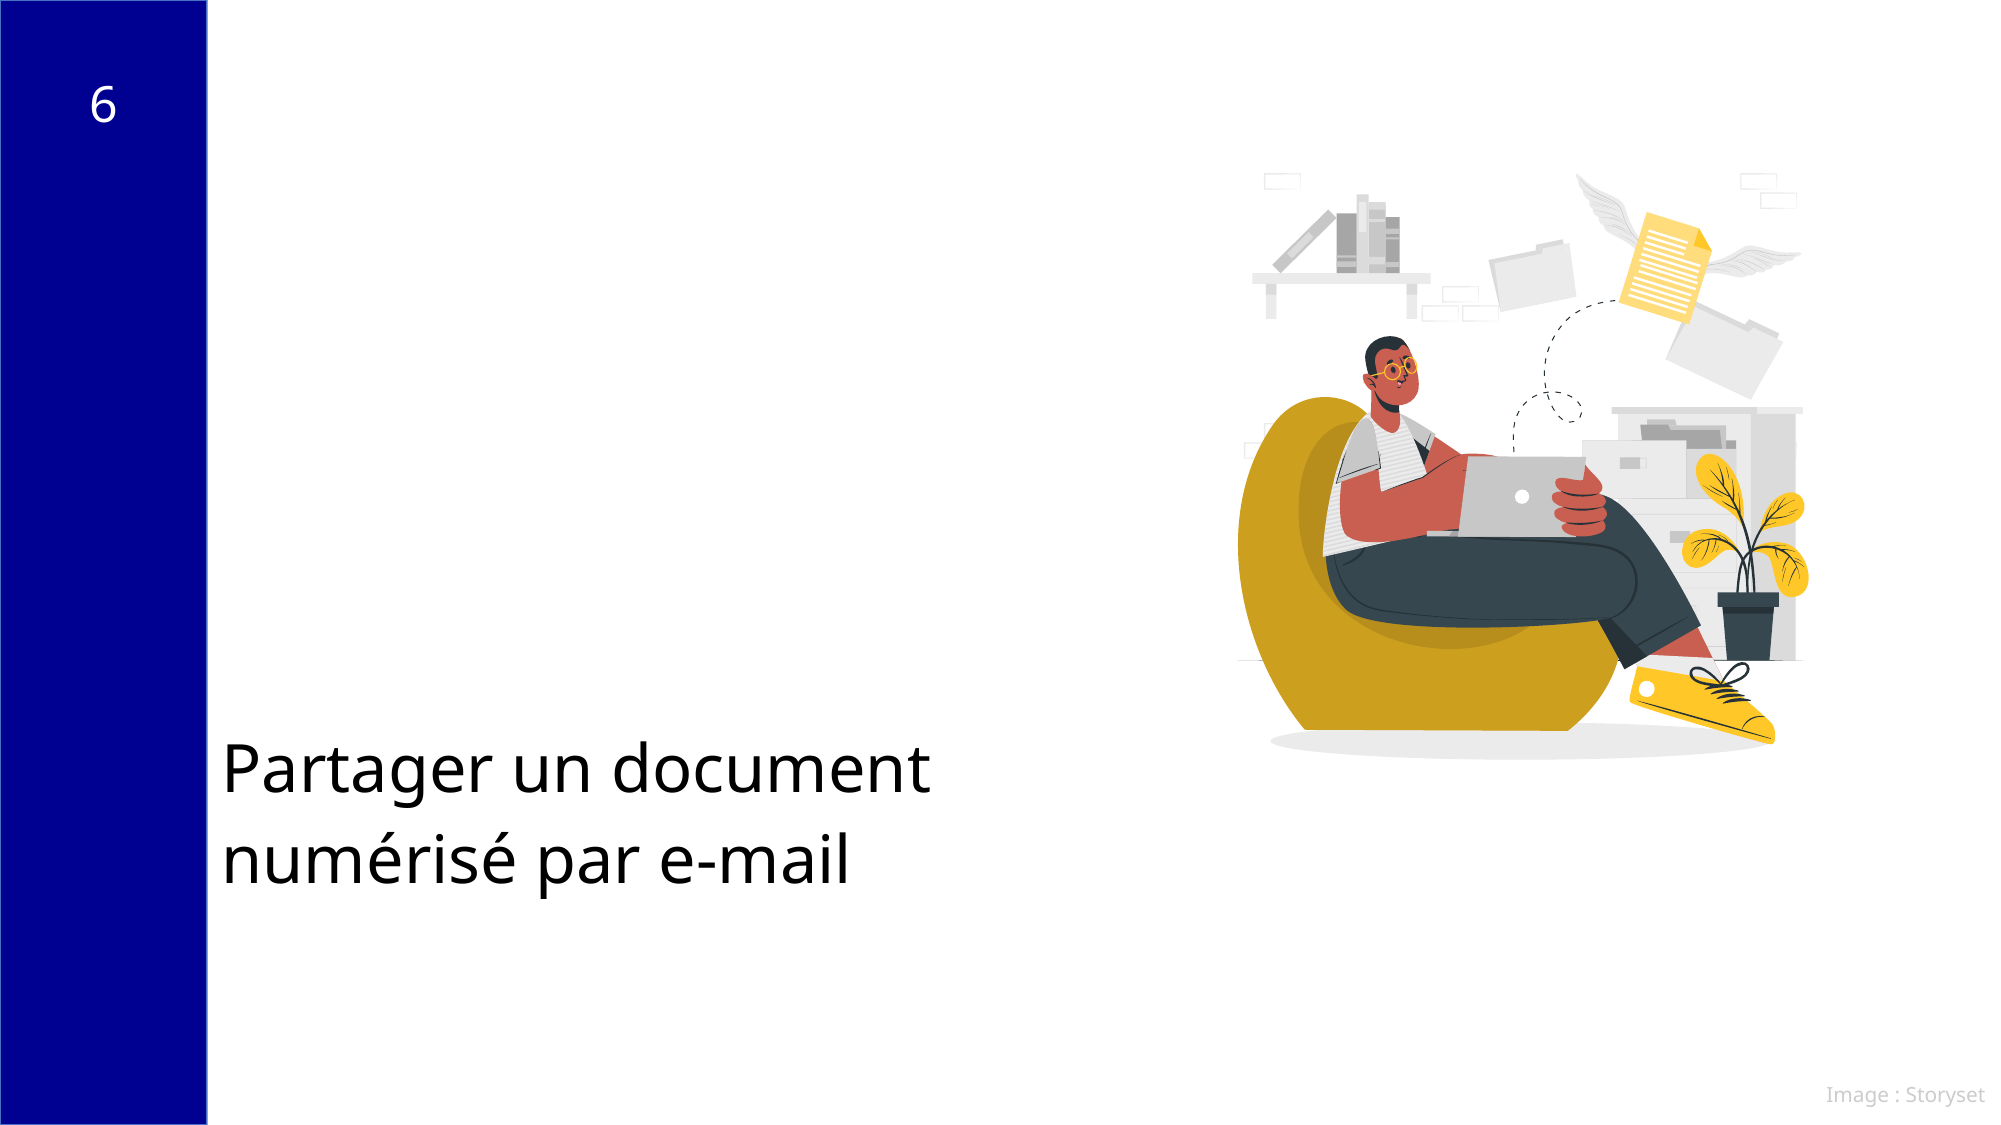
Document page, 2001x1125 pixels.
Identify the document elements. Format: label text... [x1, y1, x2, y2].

picture [1181, 118, 1861, 798]
text_box Image : Storyset [1565, 1062, 2000, 1125]
text_box 6 [0, 0, 207, 207]
text_box Partager un document numérisé par e-mail [206, 708, 1684, 916]
